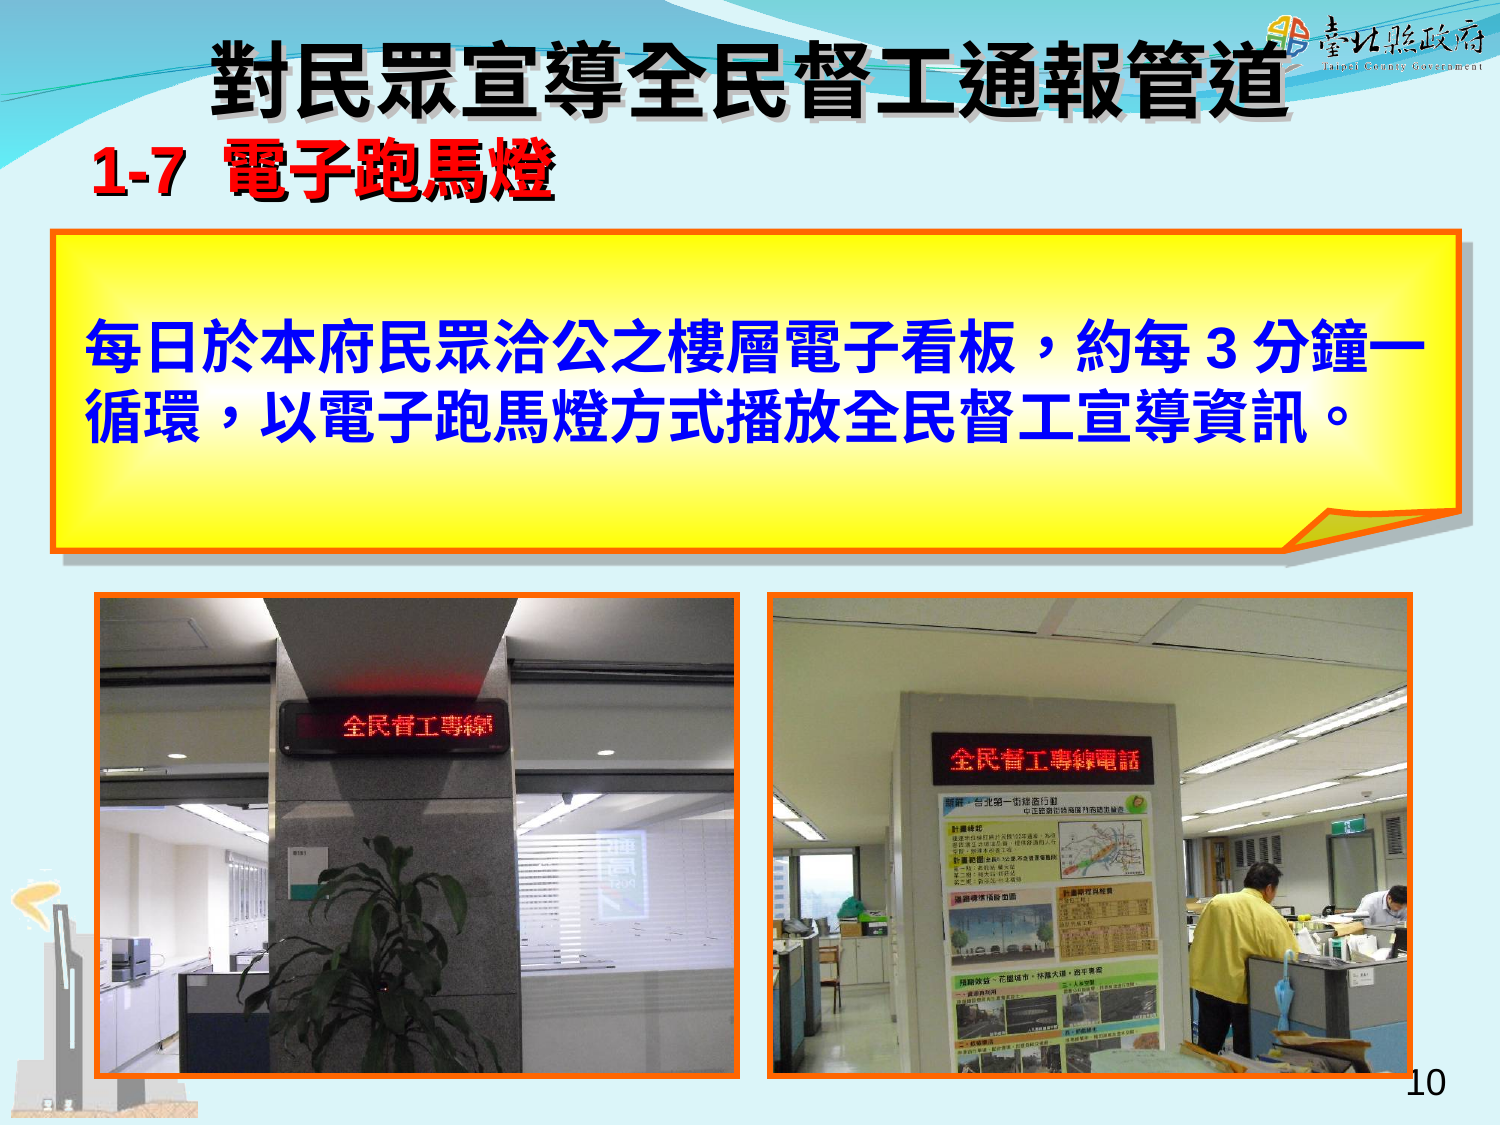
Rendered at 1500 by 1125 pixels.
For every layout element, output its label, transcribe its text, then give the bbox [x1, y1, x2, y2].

picture [100, 597, 734, 1073]
title 對民眾宣導全民督工通報管道 [75, 19, 1426, 113]
text_box 每日於本府民眾洽公之樓層電子看板，約每3分鐘一循環，以電子跑馬燈方式播放全民督工宣導資訊。 [53, 231, 1459, 551]
picture [0, 0, 1500, 102]
list 1-7 電子跑馬燈 [75, 113, 1426, 220]
picture [773, 597, 1407, 1073]
picture [11, 869, 198, 1118]
